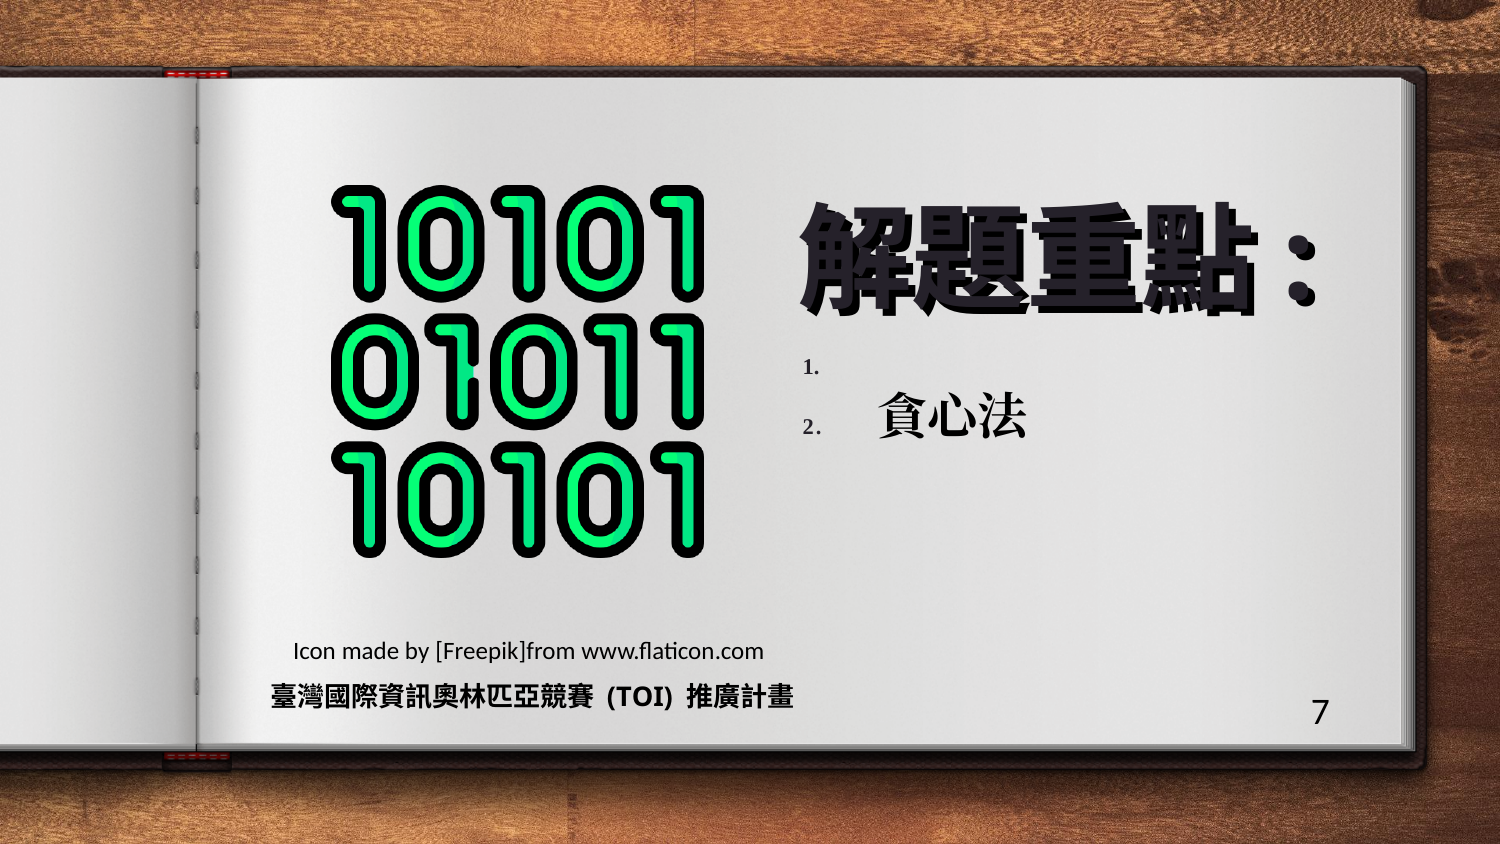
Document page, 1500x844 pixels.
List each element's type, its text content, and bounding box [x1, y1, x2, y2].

text_box Icon made by [Freepik]from www.flaticon.com [278, 627, 867, 672]
picture [331, 185, 704, 558]
subtitle 貪心法 [787, 309, 1361, 584]
text_box [1295, 672, 1386, 737]
title 解題重點: [782, 146, 1313, 338]
